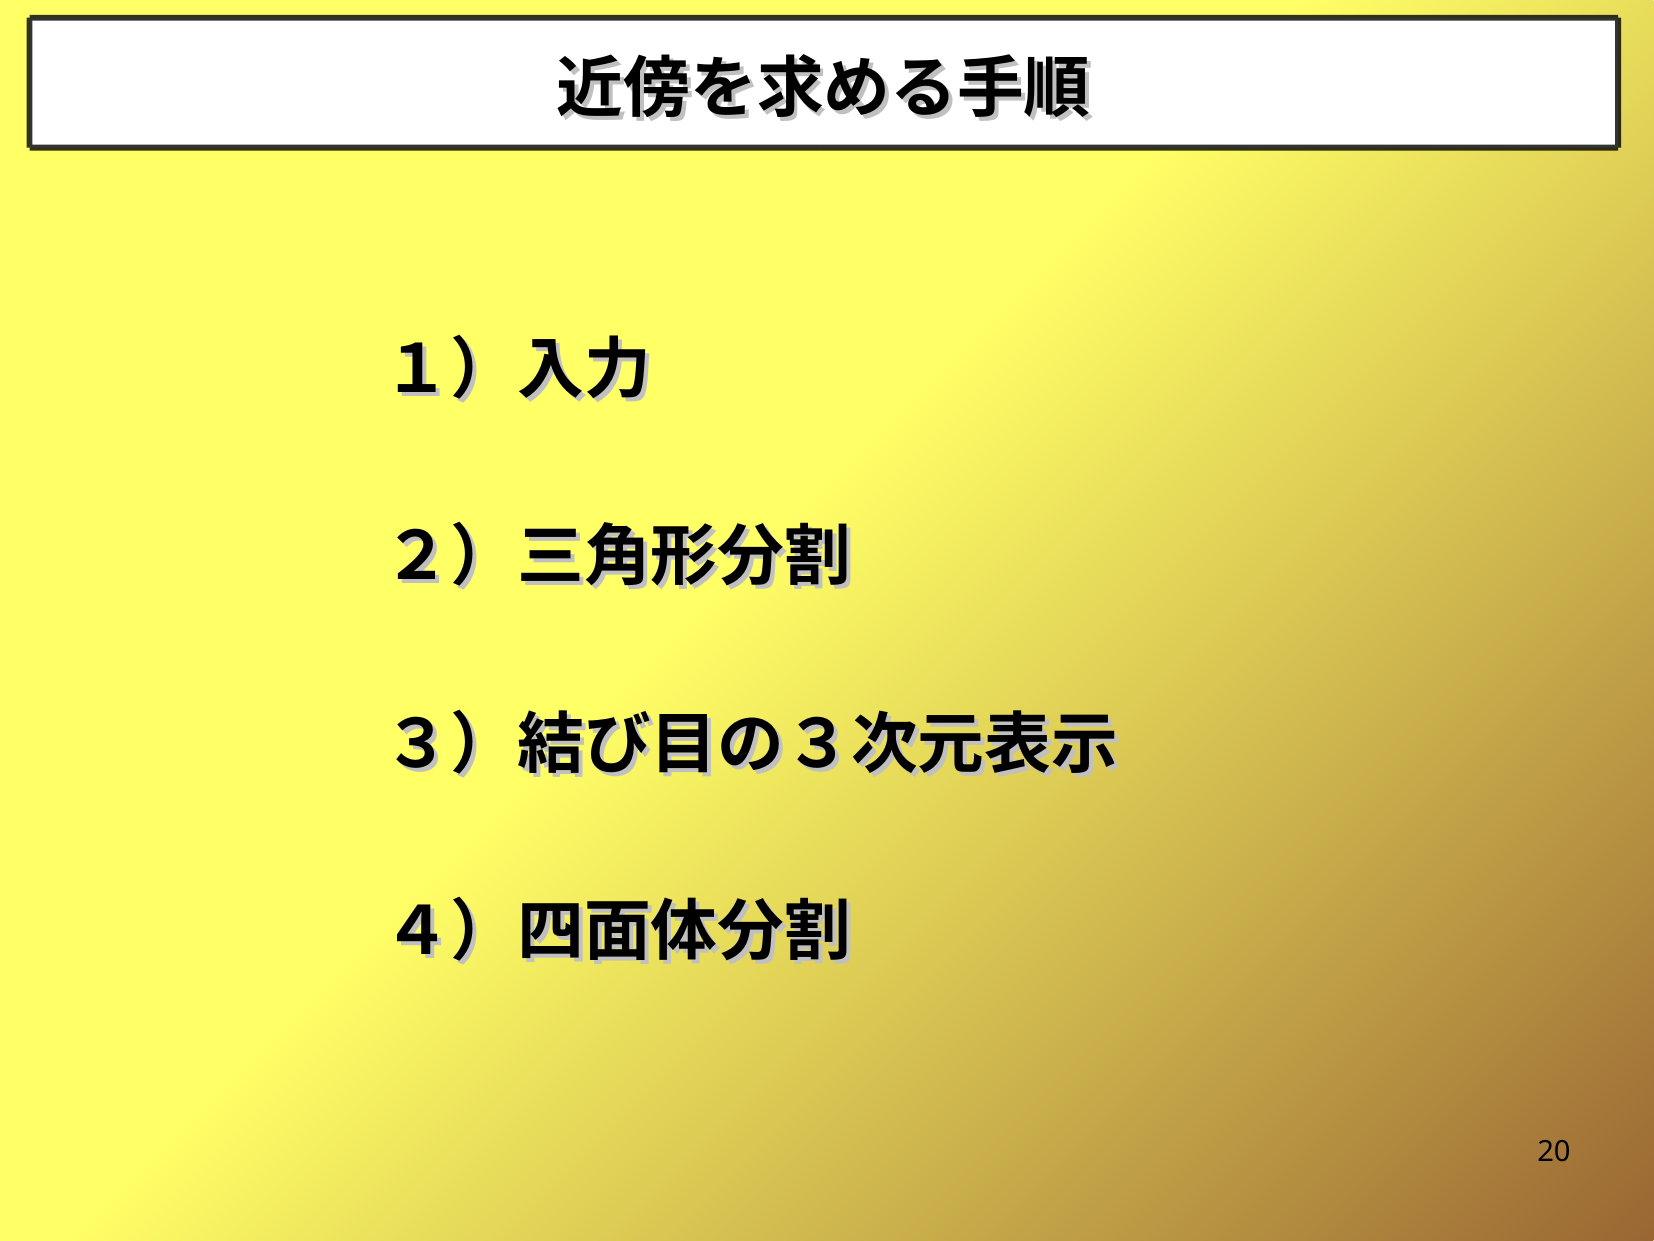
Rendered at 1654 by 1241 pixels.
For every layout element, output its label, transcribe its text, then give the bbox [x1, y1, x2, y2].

text_box １）入力 ２）三角形分割 ３）結び目の３次元表示 ４）四面体分割 [369, 307, 1285, 837]
text_box 近傍を求める手順 [29, 17, 1619, 148]
